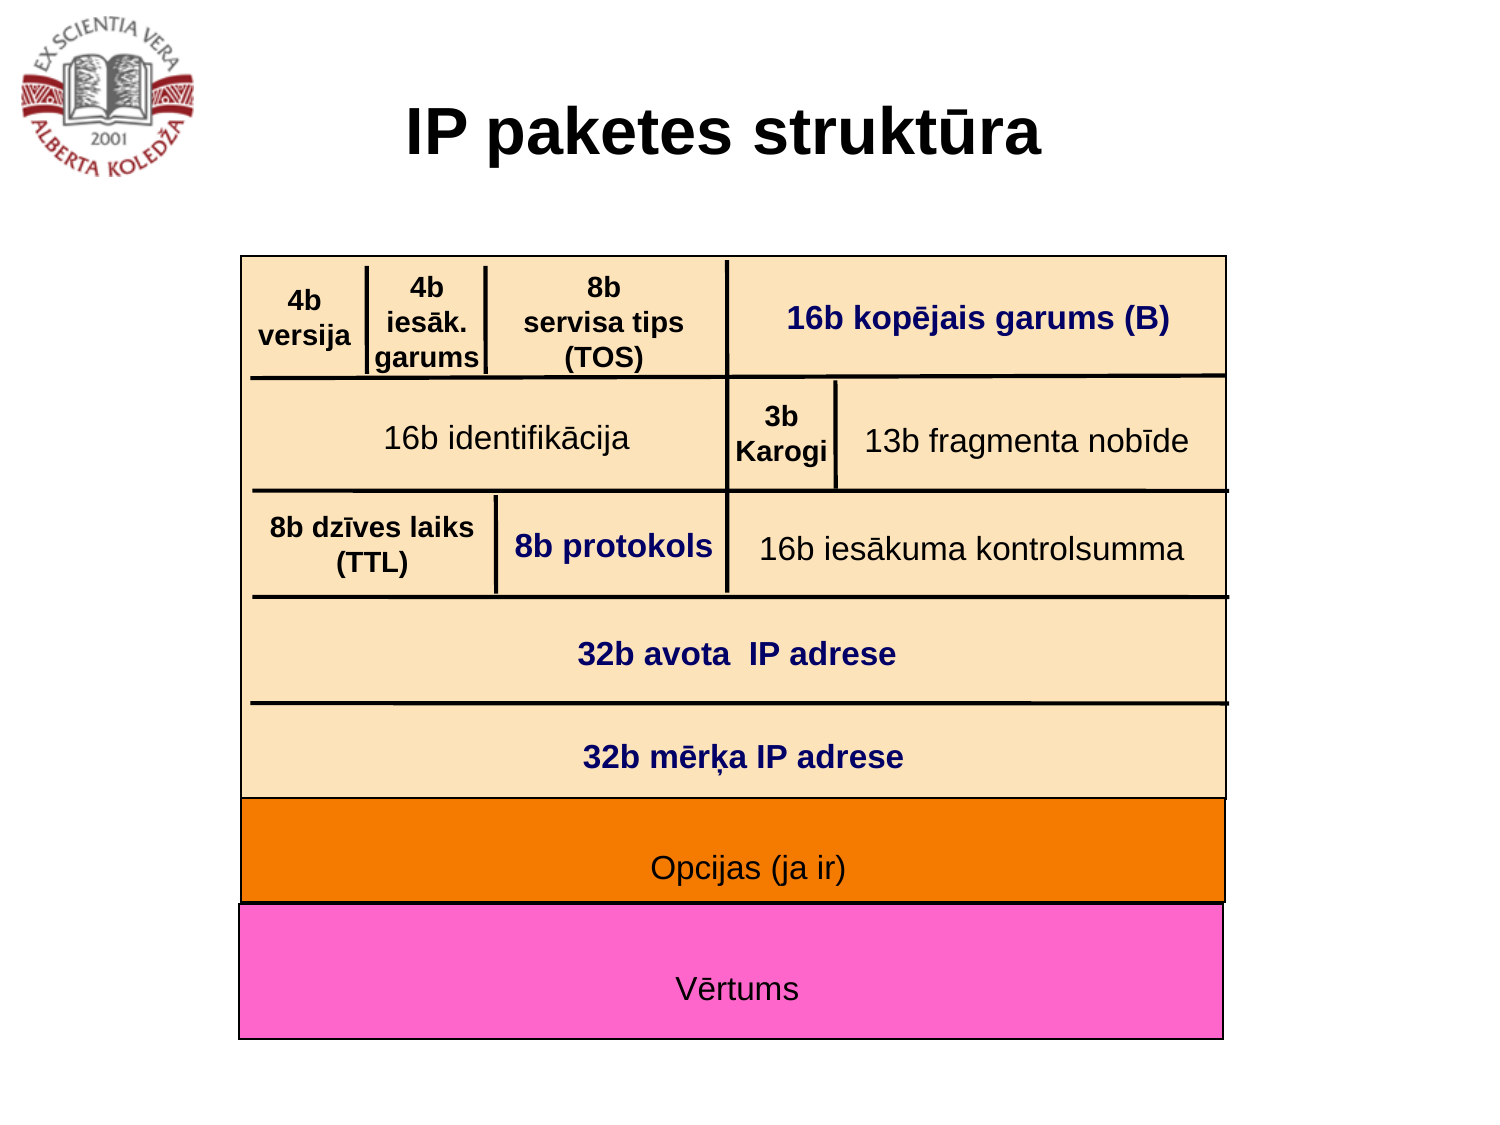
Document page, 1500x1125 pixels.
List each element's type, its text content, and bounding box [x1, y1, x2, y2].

title IP paketes struktūra [50, 62, 1374, 175]
text_box 4b iesāk. garums [359, 261, 495, 381]
text_box [499, 493, 1227, 595]
text_box 13b fragmenta nobīde [849, 411, 1205, 467]
text_box 16b identifikācija [368, 409, 646, 464]
text_box 4b versija [243, 273, 359, 359]
text_box Opcijas (ja ir) [635, 839, 862, 894]
text_box 32b avota IP adrese [562, 624, 913, 680]
text_box 8b protokols [499, 516, 729, 572]
text_box [238, 903, 1224, 1040]
text_box 3b Karogi [720, 390, 843, 475]
text_box 8b servisa tips (TOS) [508, 261, 700, 381]
picture [21, 16, 194, 177]
text_box 32b mērķa IP adrese [567, 727, 920, 783]
text_box 8b dzīves laiks (TTL) [254, 500, 490, 586]
text_box 16b kopējais garums (B) [771, 289, 1186, 344]
text_box Vērtums [660, 960, 815, 1015]
text_box 16b iesākuma kontrolsumma [744, 519, 1201, 574]
text_box [730, 378, 1227, 488]
text_box [240, 256, 1227, 902]
text_box [730, 475, 833, 488]
